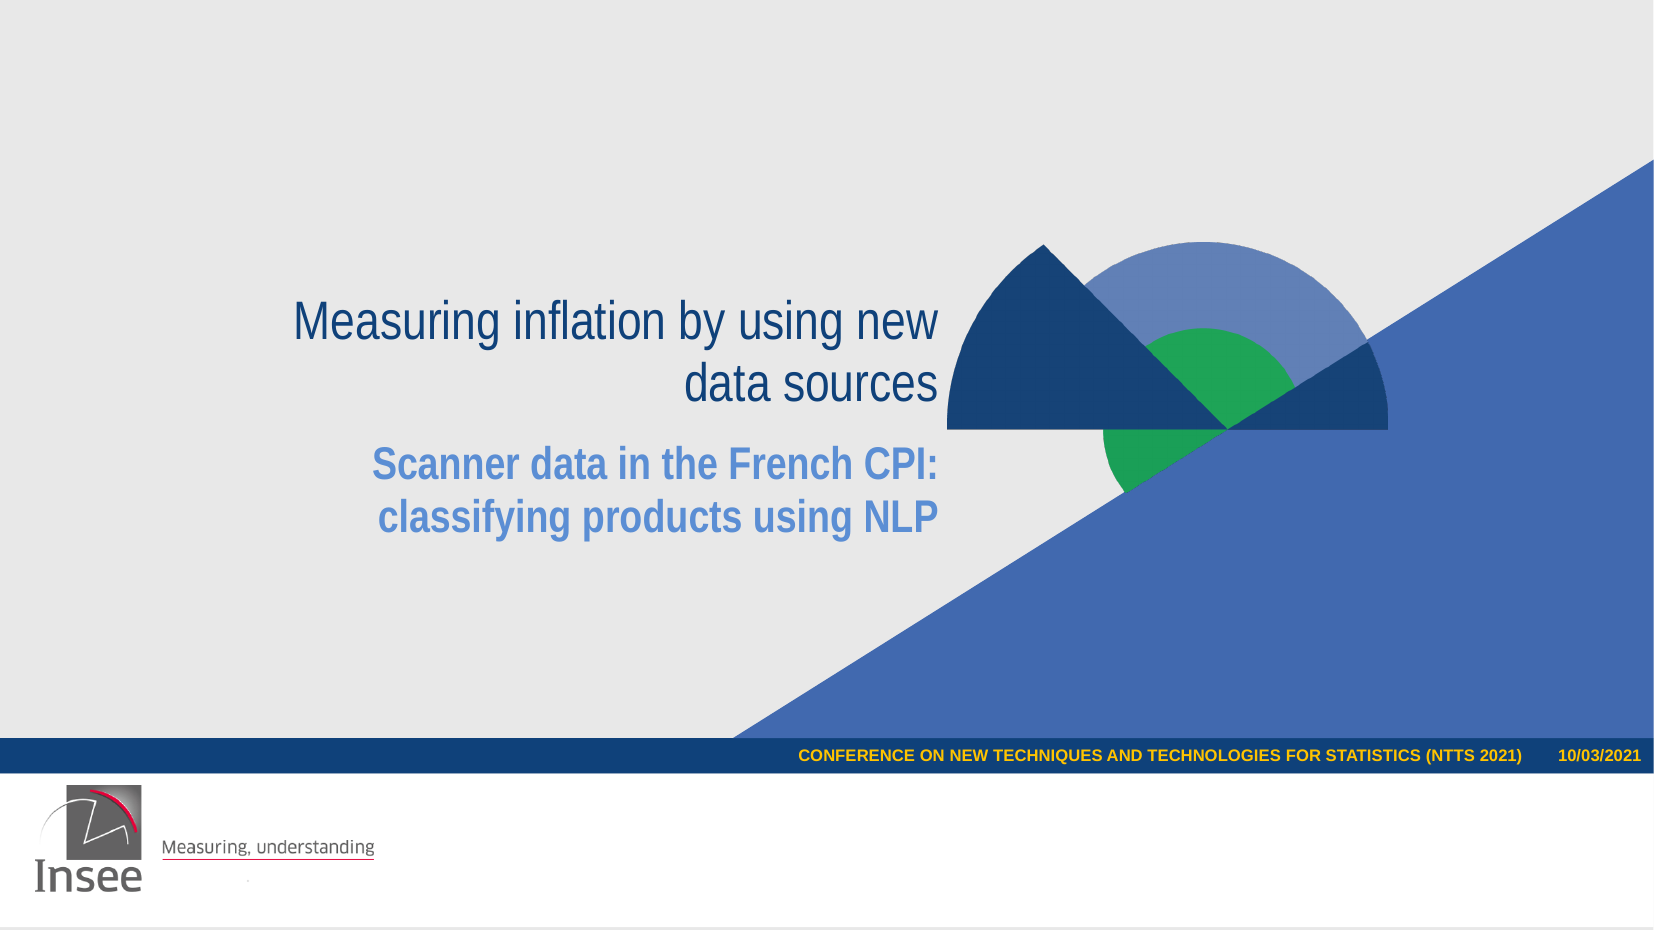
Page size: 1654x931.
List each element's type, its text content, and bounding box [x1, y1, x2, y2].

title Measuring inflation by using new data sources [230, 242, 939, 414]
picture [35, 785, 374, 892]
subtitle Scanner data in the French CPI: classifying products using NLP [230, 437, 939, 615]
picture [947, 242, 1388, 493]
